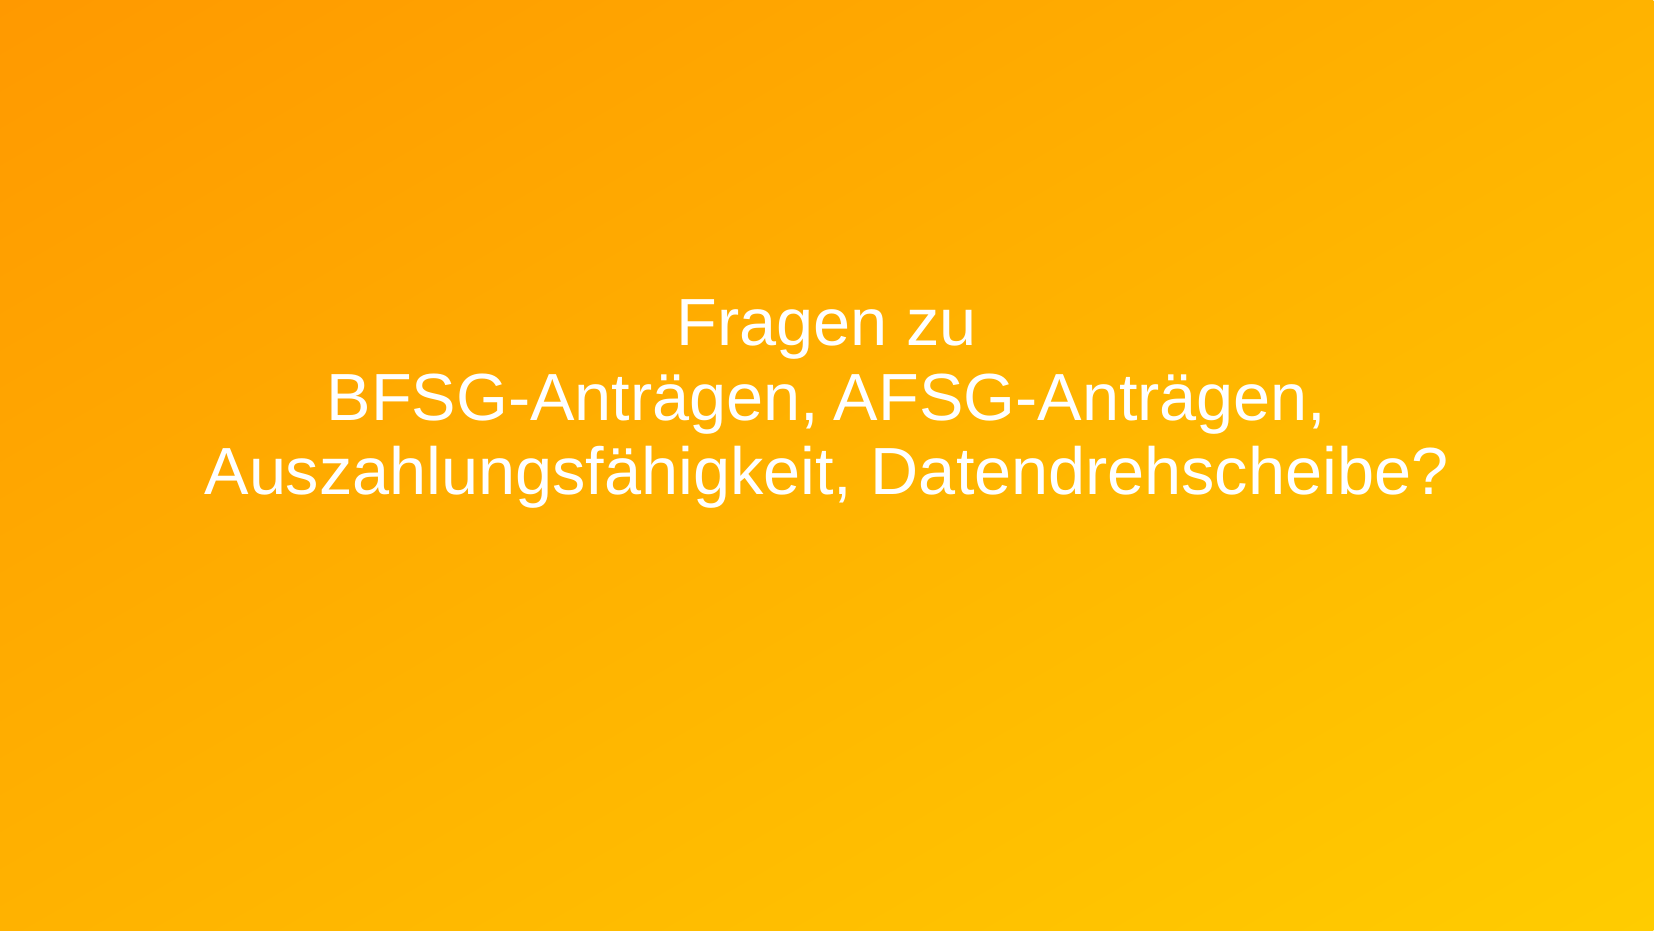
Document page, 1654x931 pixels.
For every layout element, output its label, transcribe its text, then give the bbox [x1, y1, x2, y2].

subtitle Fragen zu BFSG-Anträgen, AFSG-Anträgen, Auszahlungsfähigkeit, Datendrehscheibe? [82, 37, 1571, 757]
